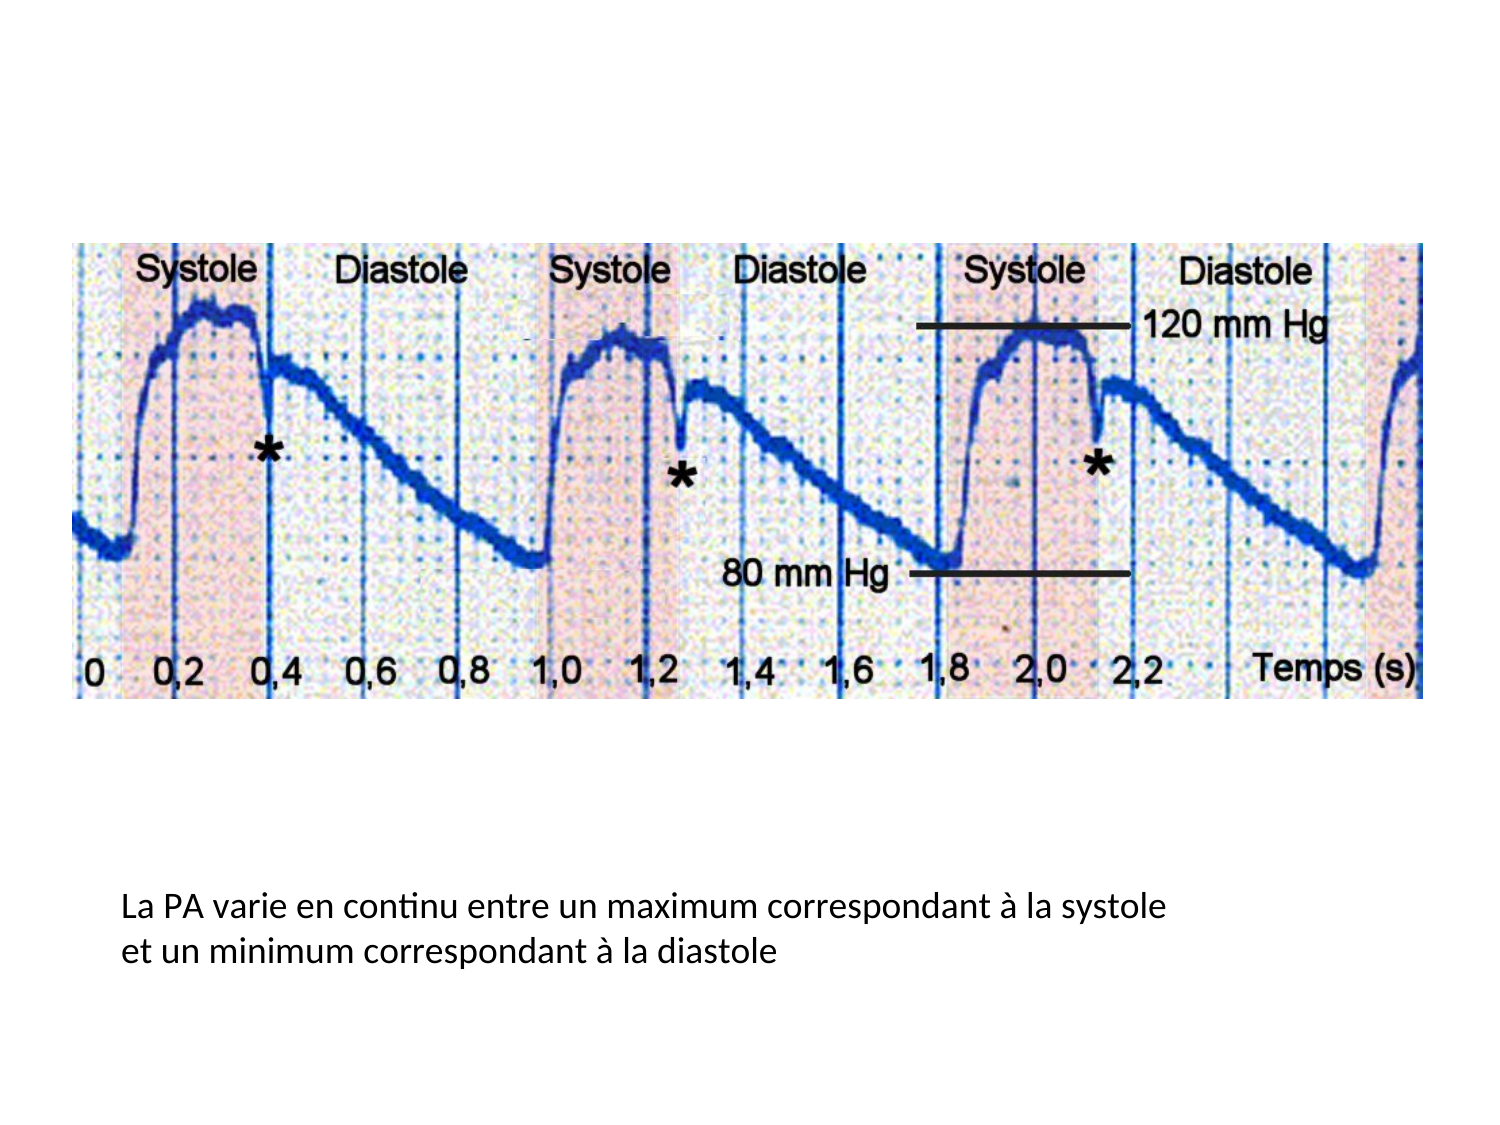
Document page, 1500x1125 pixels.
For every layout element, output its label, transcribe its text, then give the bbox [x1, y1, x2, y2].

text_box La PA varie en continu entre un maximum correspondant à la systole et un minimum correspondant à la diastole [106, 874, 1192, 979]
picture [72, 243, 1423, 699]
